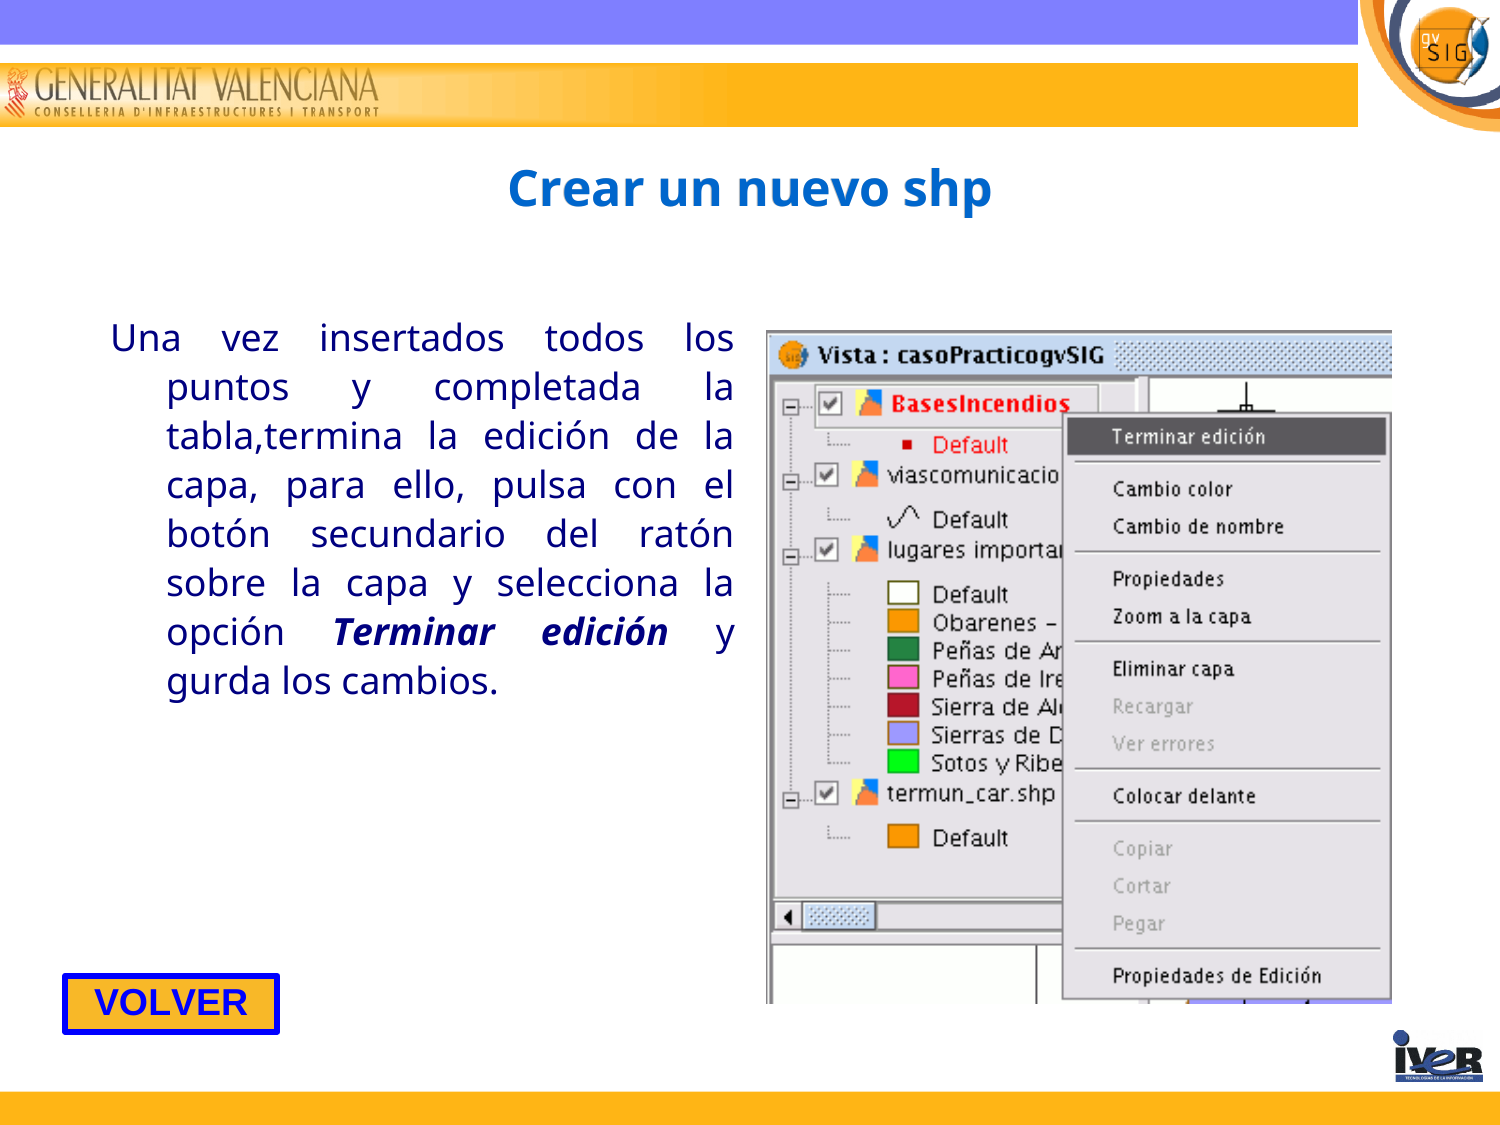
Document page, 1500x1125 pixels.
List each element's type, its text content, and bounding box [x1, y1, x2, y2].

picture [766, 330, 1392, 1004]
title Crear un nuevo shp [110, 86, 1391, 288]
picture [1358, 0, 1500, 133]
text_box VOLVER [65, 975, 278, 1032]
picture [1393, 1030, 1483, 1082]
list Una vez insertados todos los puntos y completada la tabla,termina la edición de la capa, para ello, pulsa con el botón secundario del ratón sobre la capa y selecciona la opción Terminar edición y gurda los cambios. [110, 312, 736, 1022]
